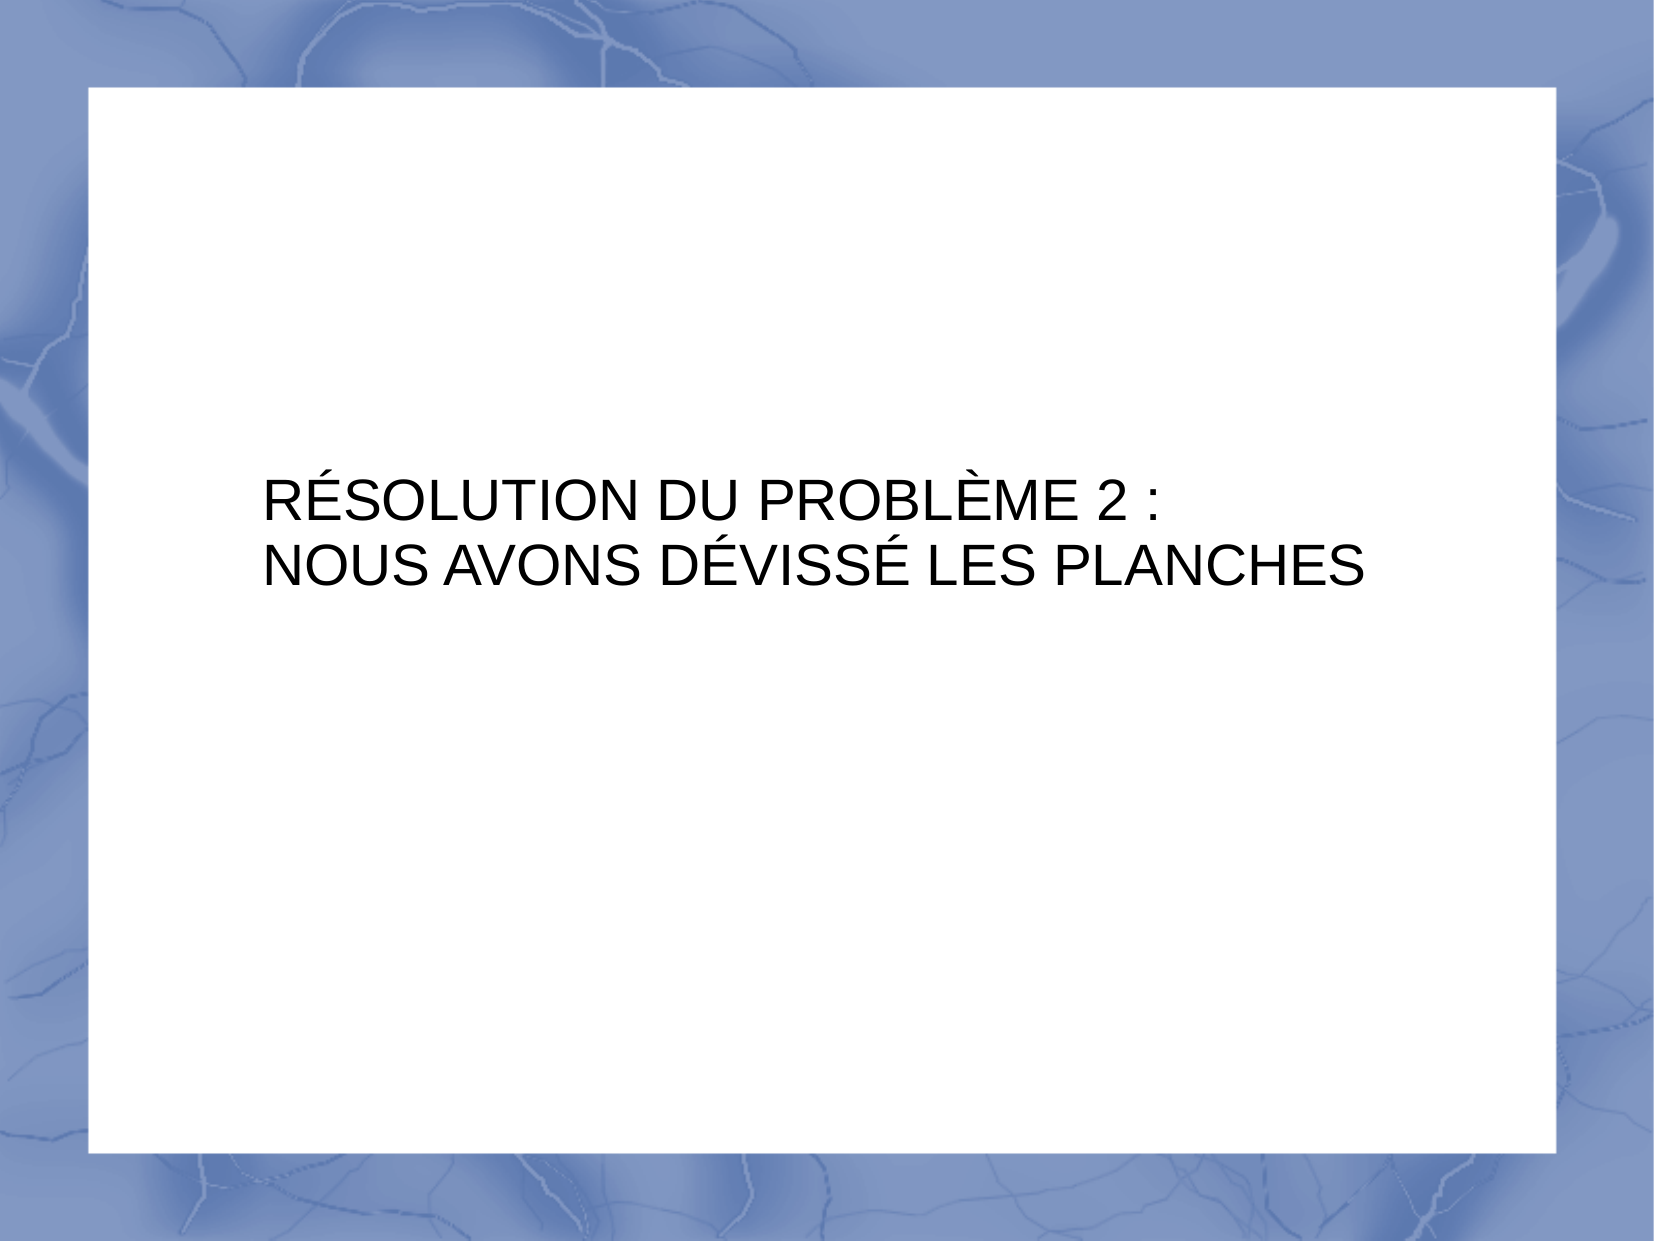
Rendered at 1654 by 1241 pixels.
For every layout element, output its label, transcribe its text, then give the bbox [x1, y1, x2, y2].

picture [0, 0, 1654, 1241]
text_box RÉSOLUTION DU PROBLÈME 2 : NOUS AVONS DÉVISSÉ LES PLANCHES [247, 460, 1382, 648]
